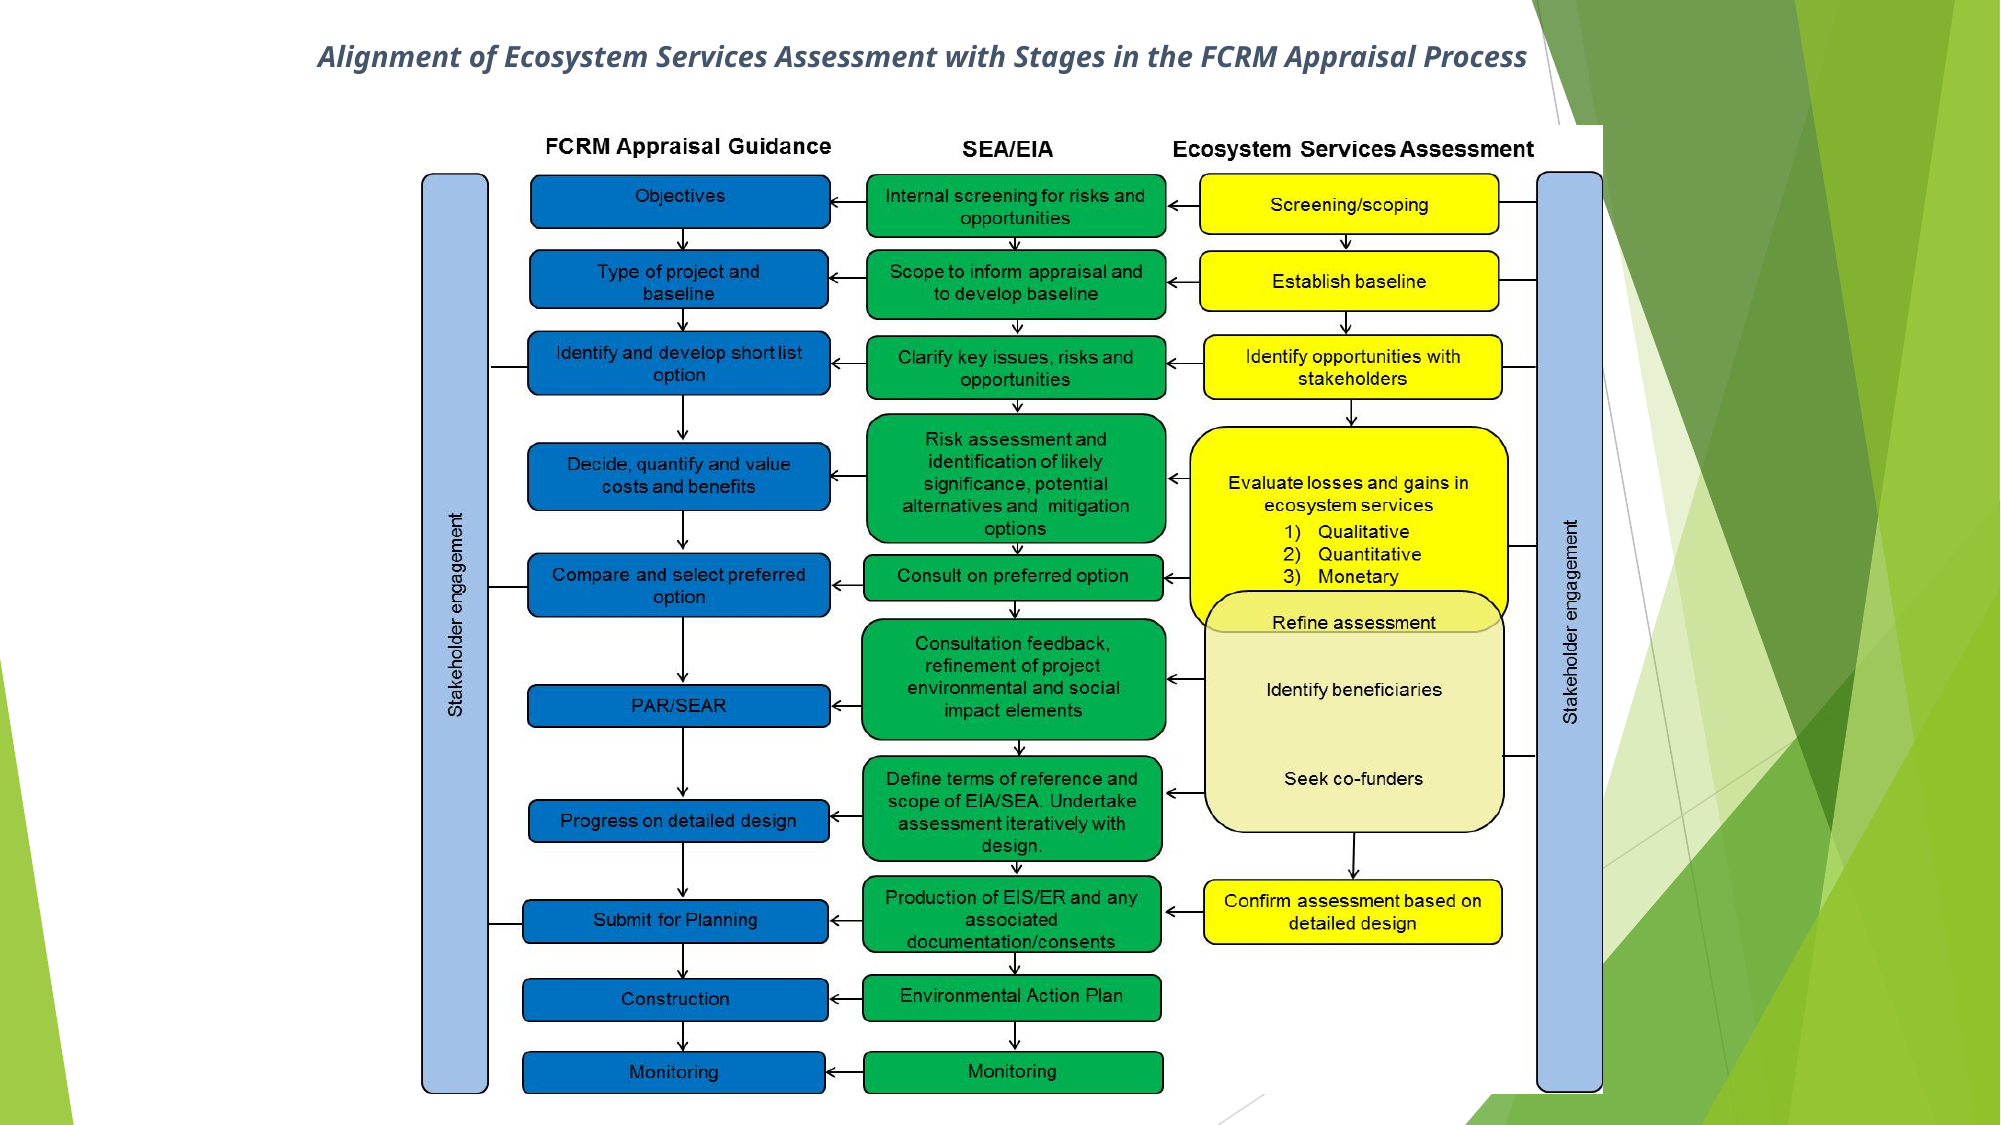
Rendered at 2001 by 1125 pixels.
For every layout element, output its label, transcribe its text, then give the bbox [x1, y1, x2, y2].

title Alignment of Ecosystem Services Assessment with Stages in the FCRM Appraisal Process [303, 30, 1654, 102]
picture [421, 125, 1603, 1095]
